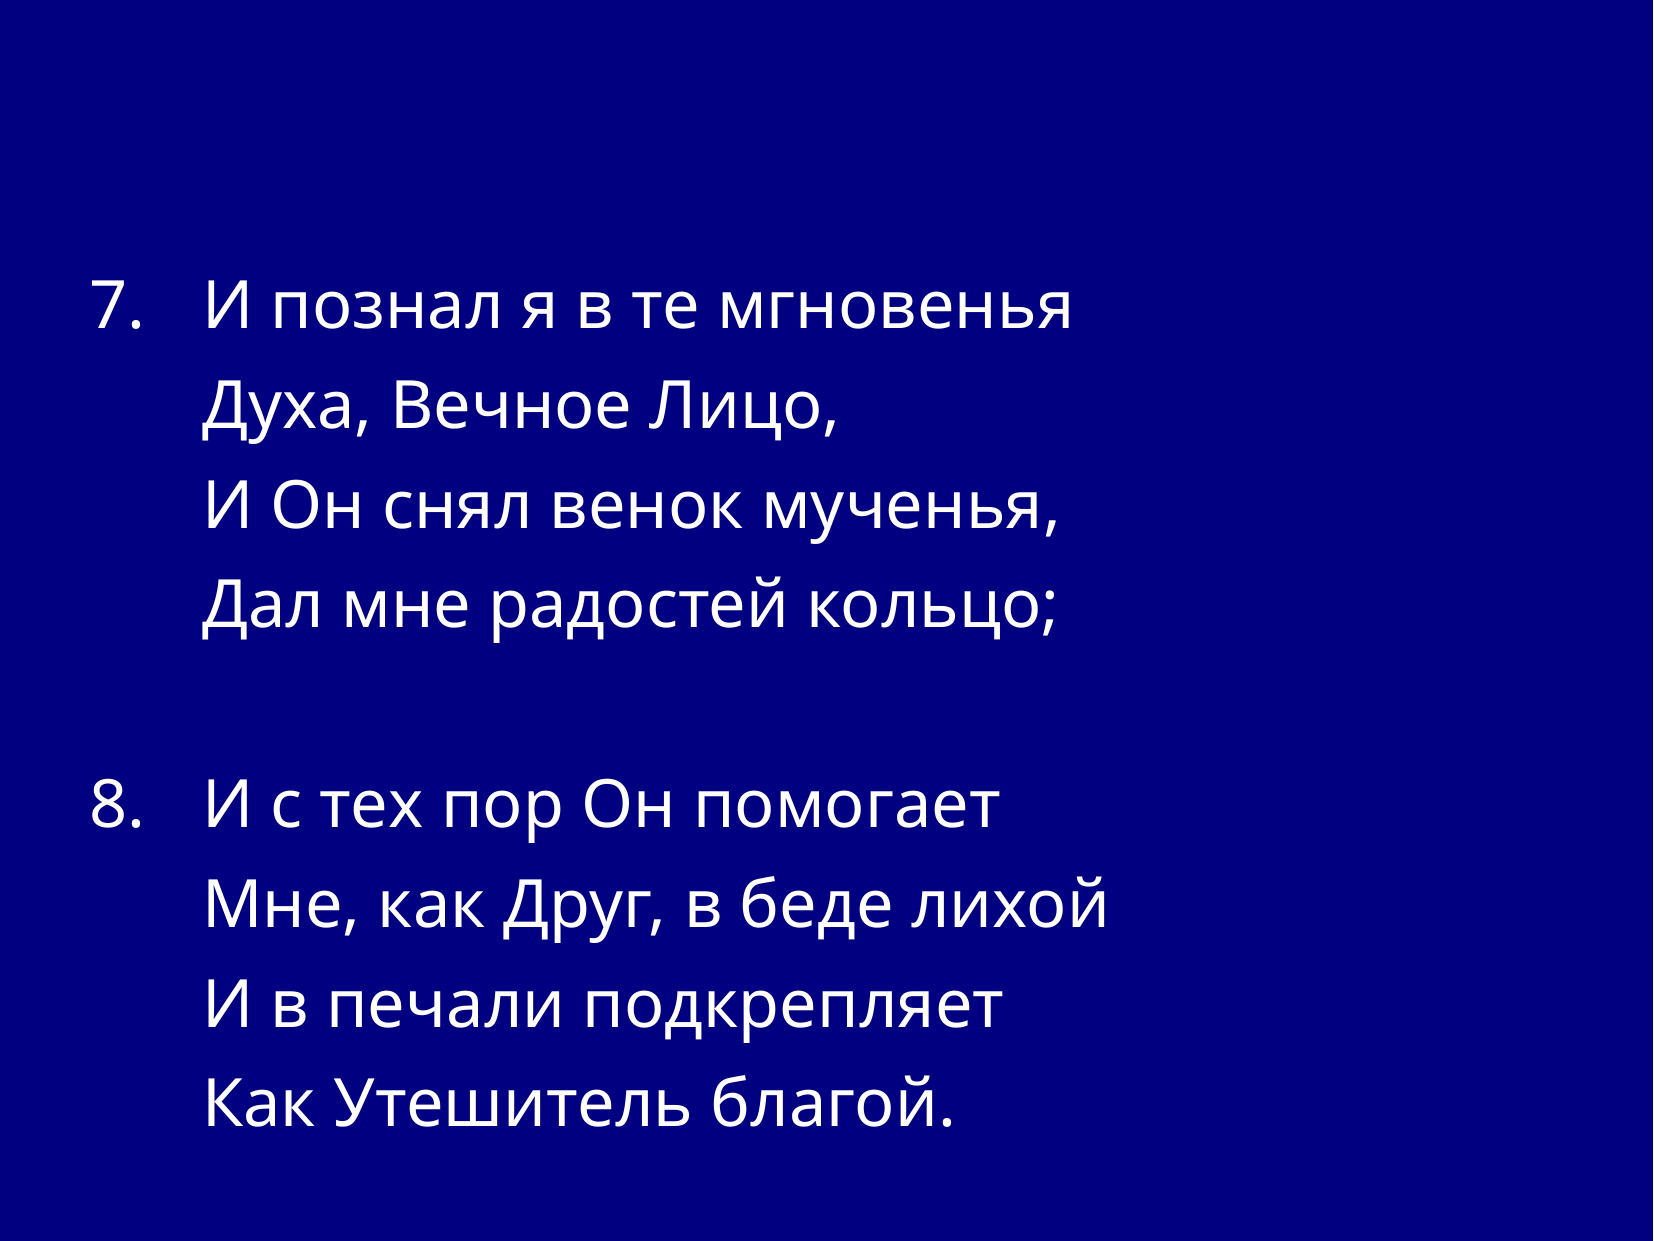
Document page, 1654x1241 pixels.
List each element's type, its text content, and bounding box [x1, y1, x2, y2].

text_box 7. И познал я в те мгновенья Духа, Вечное Лицо, И Он снял венок мученья, Дал мне радостей кольцо; 8. И с тех пор Он помогает Мне, как Друг, в беде лихой И в печали подкрепляет Как Утешитель благой. [75, 150, 1576, 1163]
